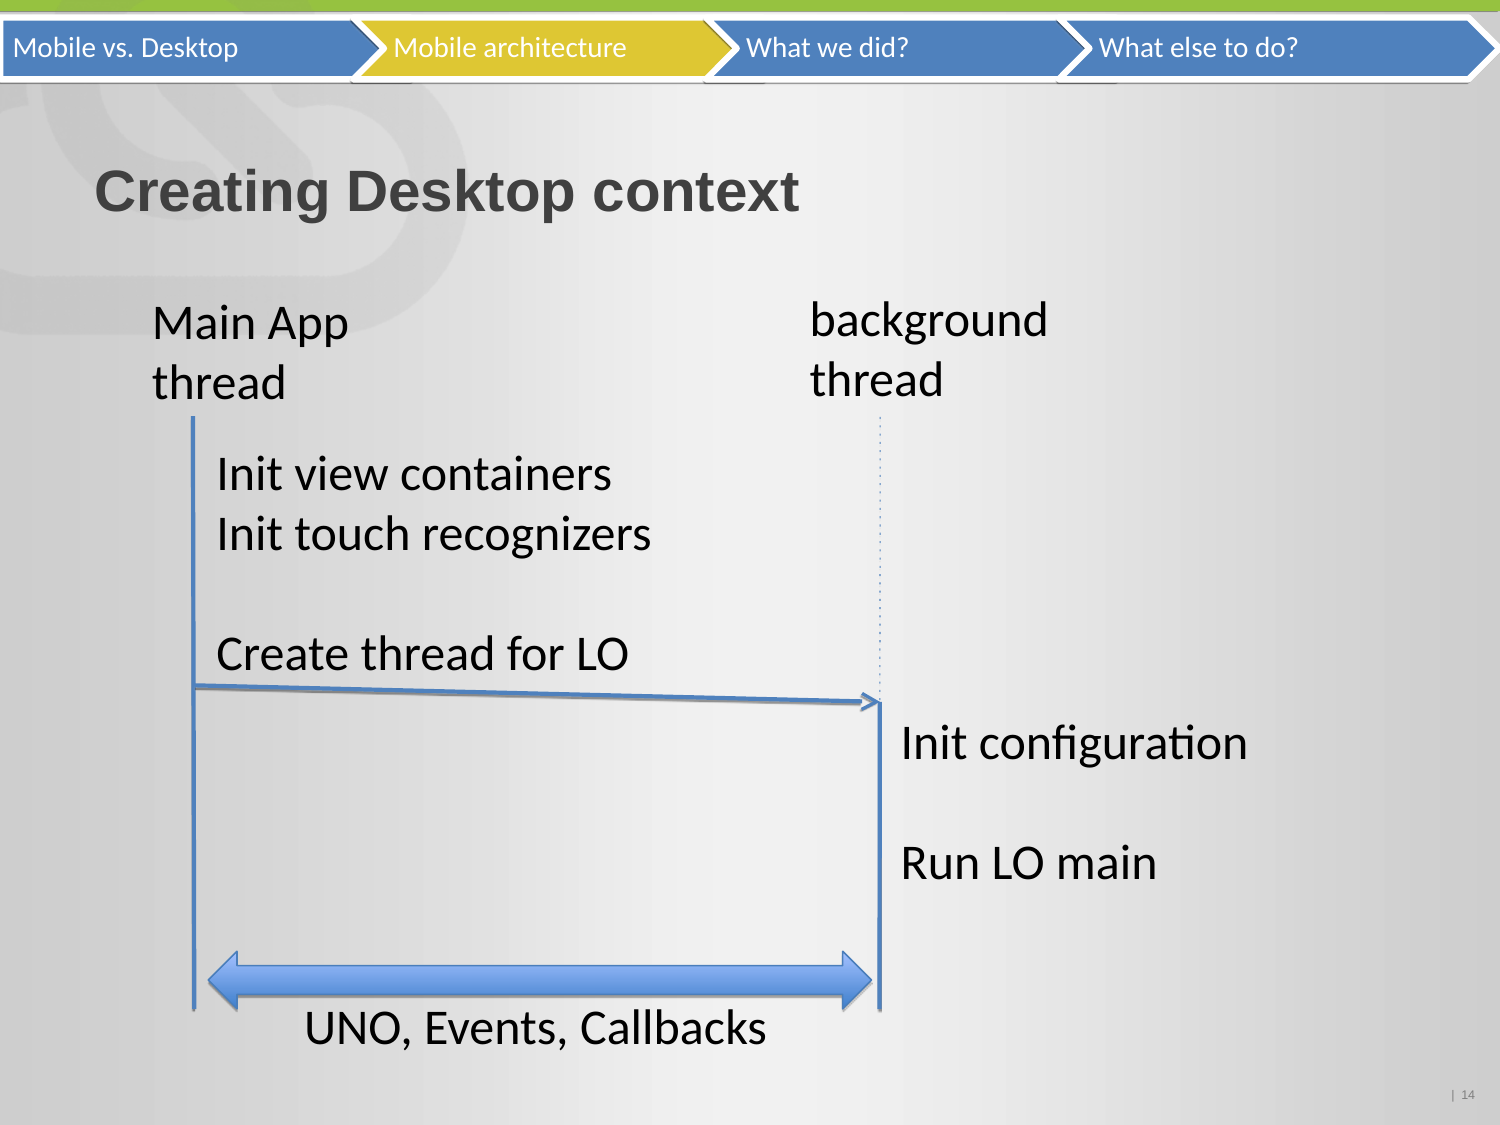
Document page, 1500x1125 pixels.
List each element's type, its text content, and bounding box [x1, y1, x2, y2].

text_box [208, 951, 872, 1009]
text_box What else to do? [1058, 17, 1500, 80]
picture [0, 49, 1500, 1125]
text_box Init configuration Run LO main [885, 701, 1264, 987]
text_box background thread [794, 279, 1094, 415]
text_box Mobile architecture [353, 17, 736, 80]
text_box Mobile vs. Desktop [0, 17, 383, 80]
text_box What we did? [705, 17, 1088, 80]
text_box Init view containers Init touch recognizers Create thread for LO [201, 433, 667, 688]
list Creating Desktop context [79, 146, 1388, 300]
text_box Main App thread [137, 282, 379, 418]
picture [0, 0, 1500, 47]
text_box UNO, Events, Callbacks [289, 986, 783, 1062]
